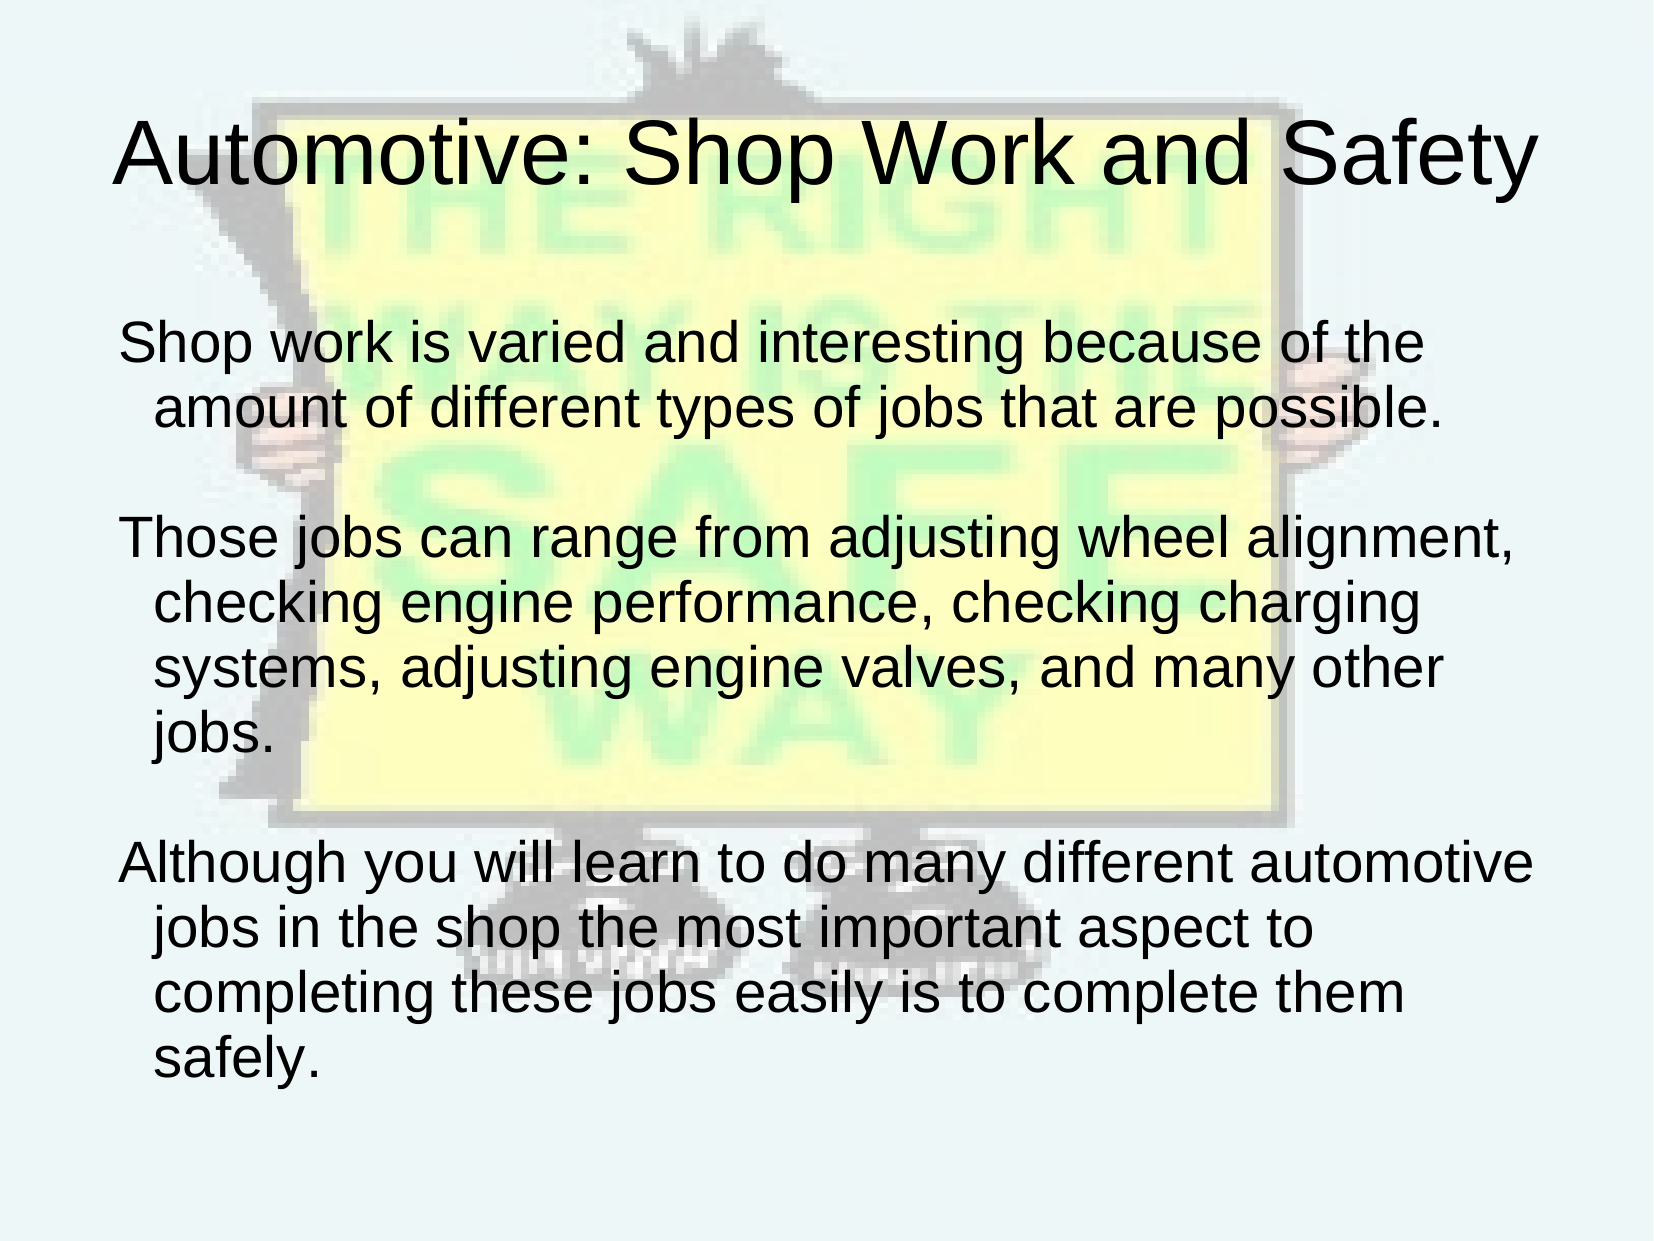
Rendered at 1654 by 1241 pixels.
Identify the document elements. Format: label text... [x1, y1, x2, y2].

picture [0, 0, 1654, 1241]
title Automotive: Shop Work and Safety [82, 49, 1571, 257]
subtitle Shop work is varied and interesting because of the amount of different types of jobs that are possible. Those jobs can range from adjusting wheel alignment, checking engine performance, checking charging systems, adjusting engine valves, and many other jobs. Although you will learn to do many different automotive jobs in the shop the most important aspect to completing these jobs easily is to complete them safely. [82, 290, 1571, 1110]
